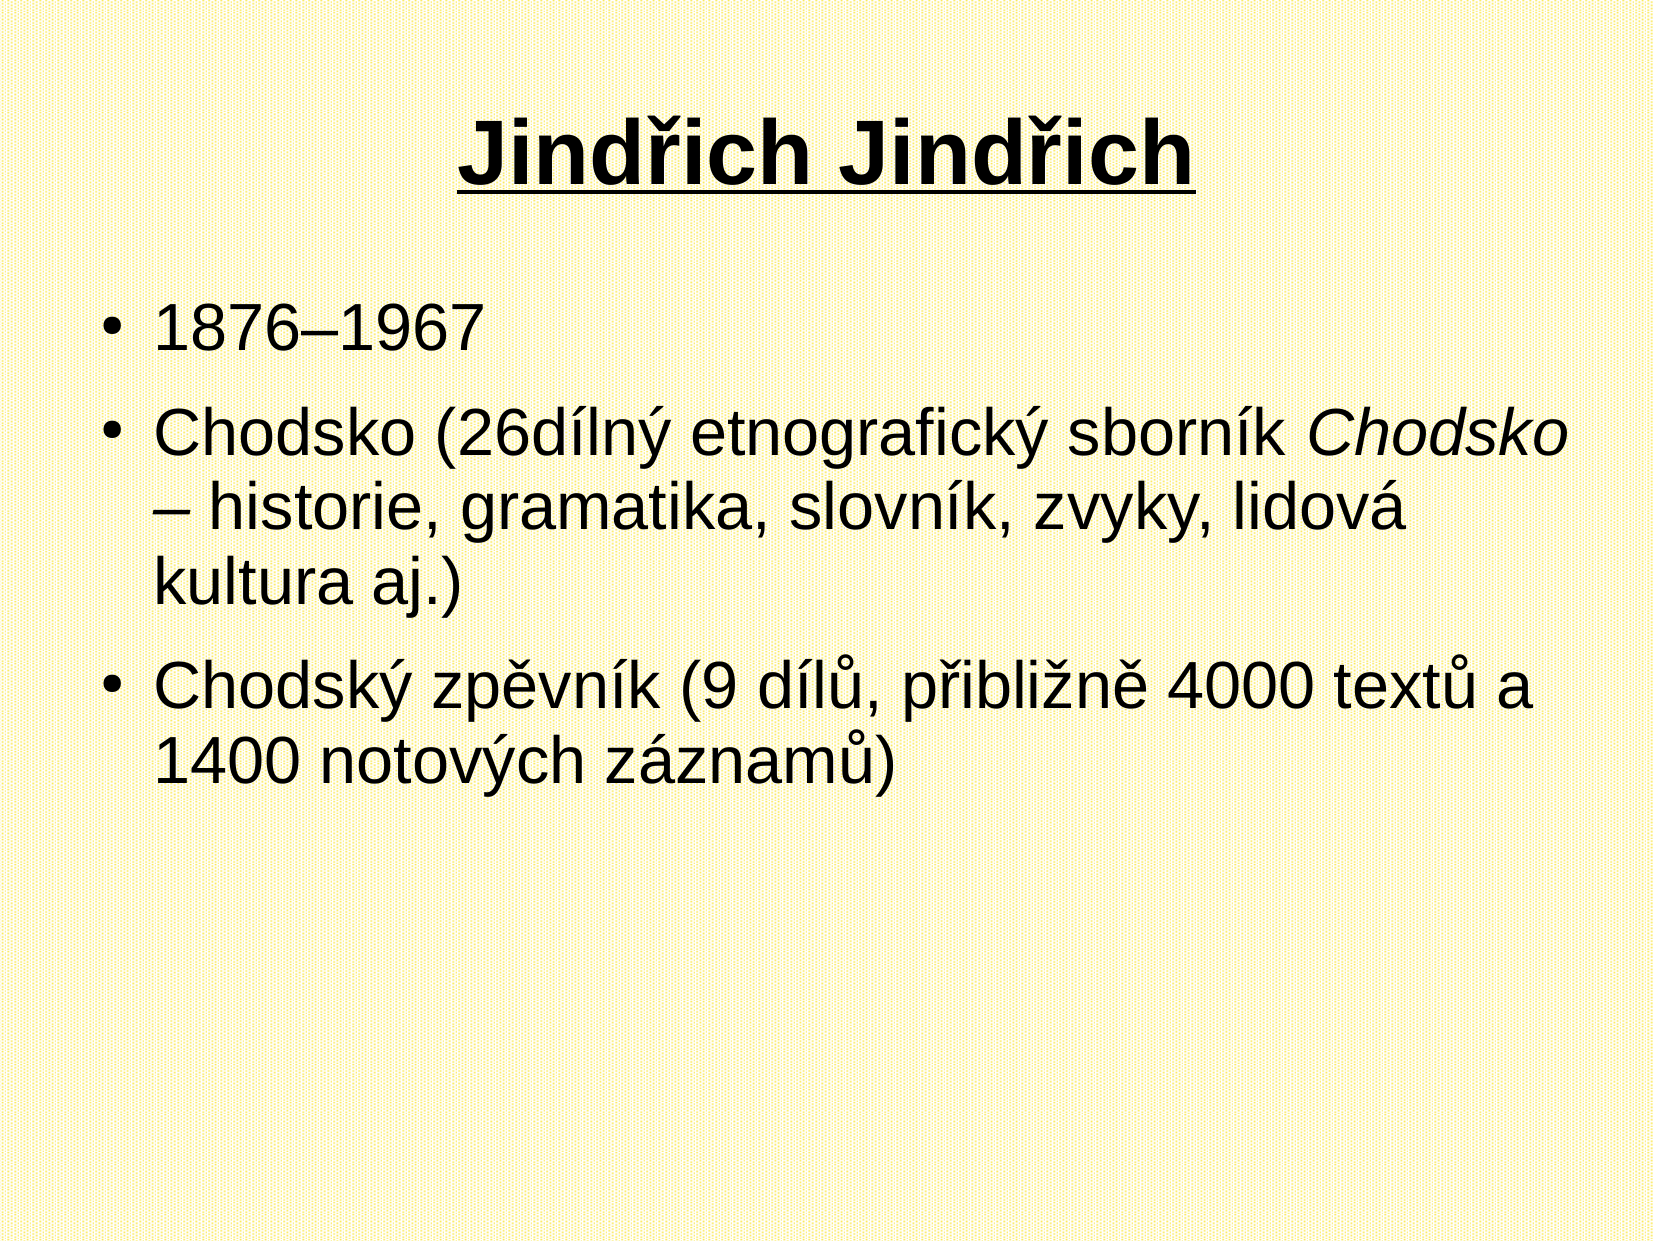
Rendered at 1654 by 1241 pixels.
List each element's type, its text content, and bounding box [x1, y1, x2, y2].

list 1876–1967 Chodsko (26dílný etnografický sborník Chodsko – historie, gramatika, slovník, zvyky, lidová kultura aj.) Chodský zpěvník (9 dílů, přibližně 4000 textů a 1400 notových záznamů) [82, 290, 1571, 1010]
title Jindřich Jindřich [82, 49, 1571, 257]
picture [0, 0, 1654, 1241]
